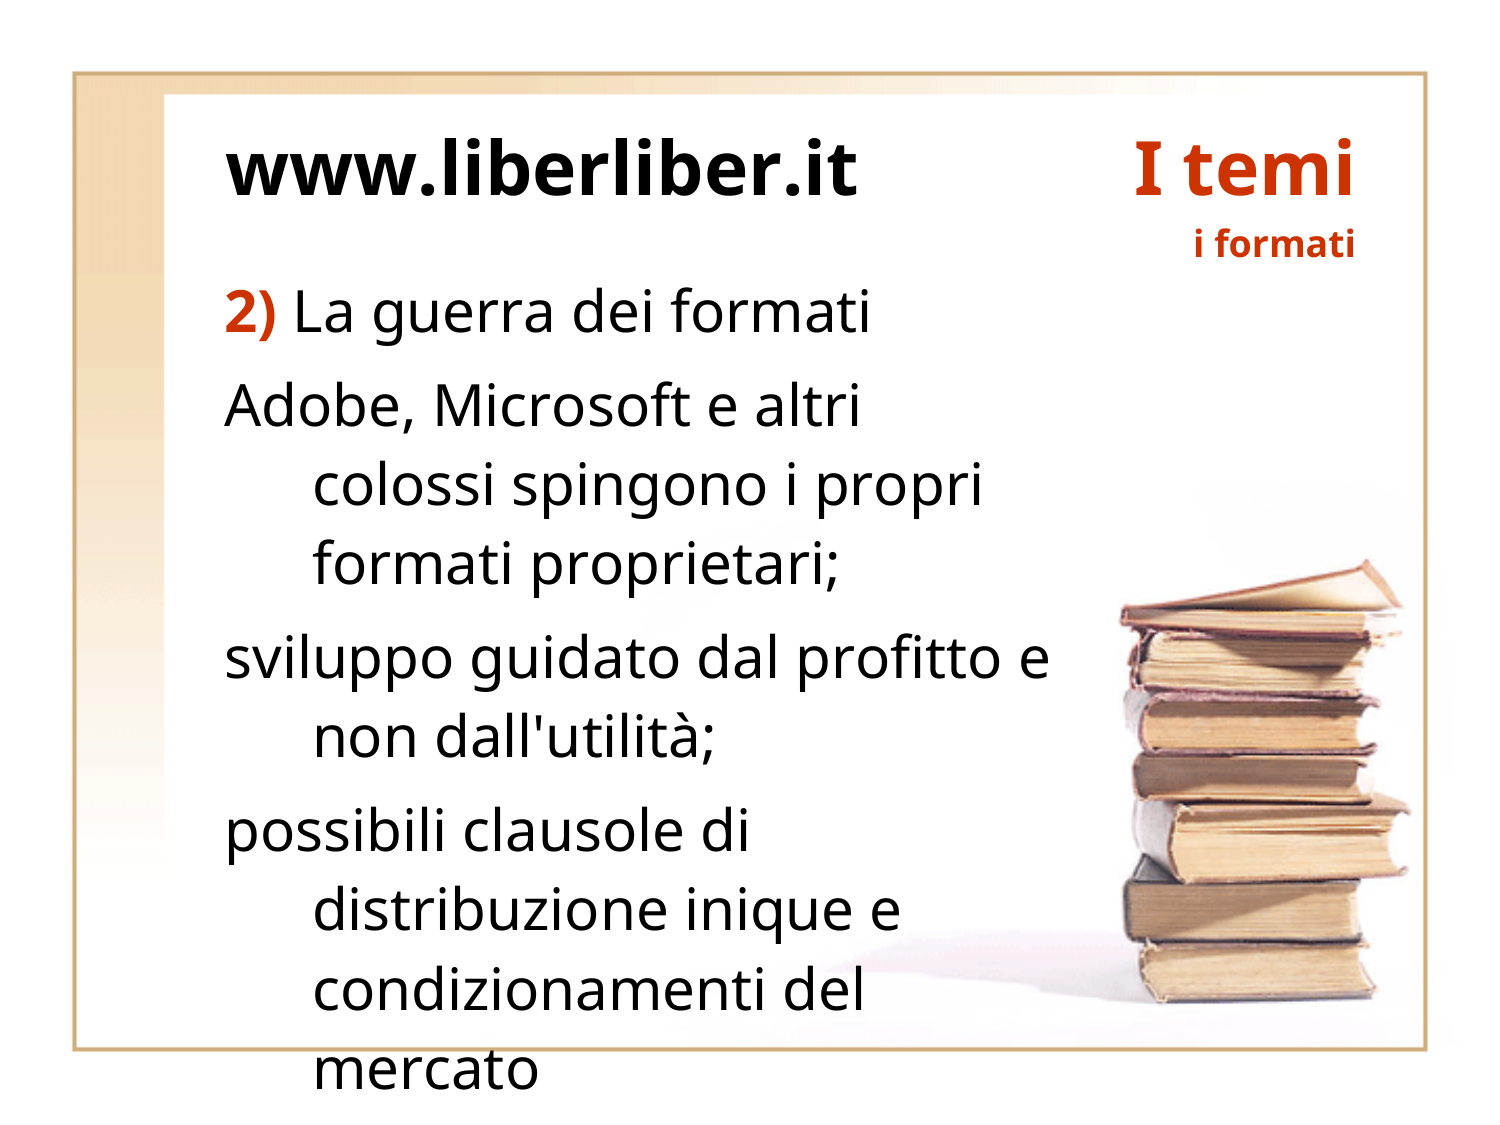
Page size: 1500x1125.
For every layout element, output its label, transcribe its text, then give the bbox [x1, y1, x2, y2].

title www.liberliber.it I temi i formati [208, 117, 1372, 268]
picture [0, 0, 1500, 1125]
list 2) La guerra dei formati Adobe, Microsoft e altri colossi spingono i propri formati proprietari; sviluppo guidato dal profitto e non dall'utilità; possibili clausole di distribuzione inique e condizionamenti del mercato [209, 268, 1073, 1020]
